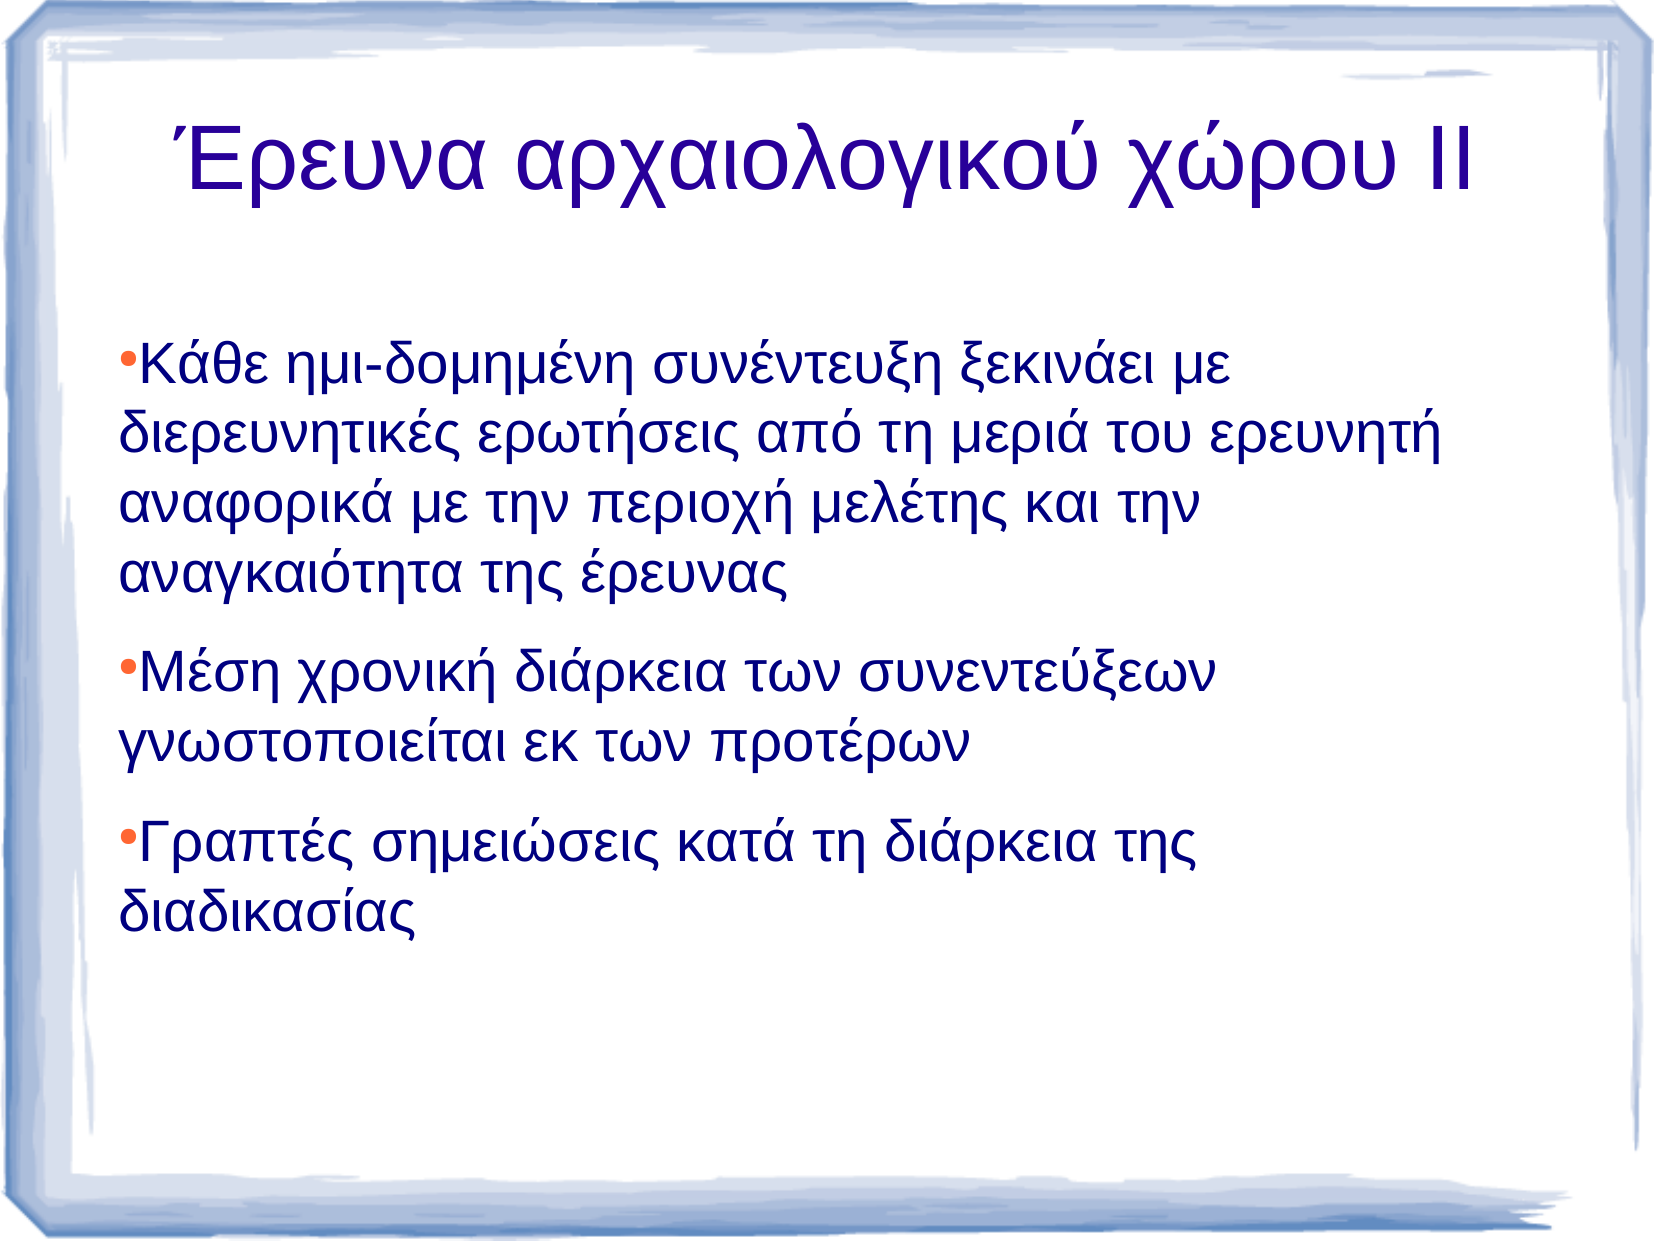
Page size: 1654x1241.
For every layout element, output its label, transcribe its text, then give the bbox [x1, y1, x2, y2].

list Κάθε ημι-δομημένη συνέντευξη ξεκινάει με διερευνητικές ερωτήσεις από τη μεριά του ερευνητή αναφορικά με την περιοχή μελέτης και την αναγκαιότητα της έρευνας Μέση χρονική διάρκεια των συνεντεύξεων γνωστοποιείται εκ των προτέρων Γραπτές σημειώσεις κατά τη διάρκεια της διαδικασίας [118, 324, 1506, 971]
title Έρευνα αρχαιολογικού χώρου ΙΙ [82, 49, 1571, 257]
